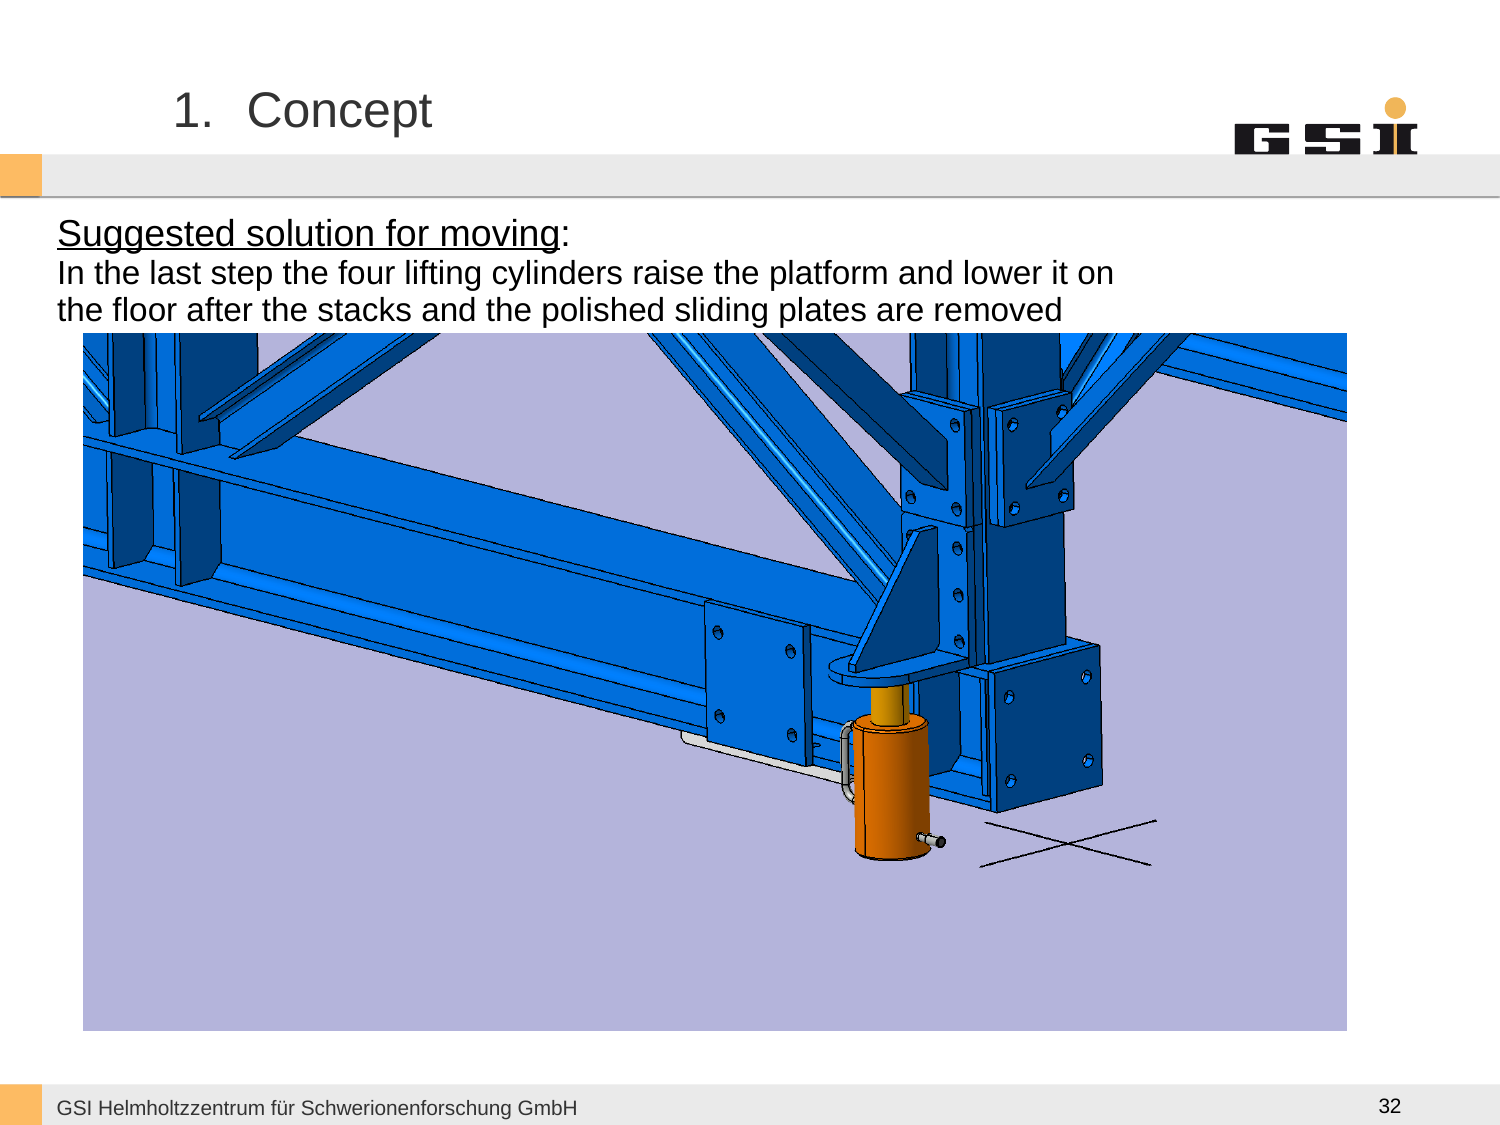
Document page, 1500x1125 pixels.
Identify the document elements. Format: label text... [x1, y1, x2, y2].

title 1. Concept [137, 45, 1054, 175]
picture [1233, 95, 1419, 154]
picture [83, 333, 1347, 1031]
text_box Suggested solution for moving: In the last step the four lifting cylinders raise the platform and lower it on the floor after the stacks and the polished sliding plates are removed [42, 204, 1500, 430]
